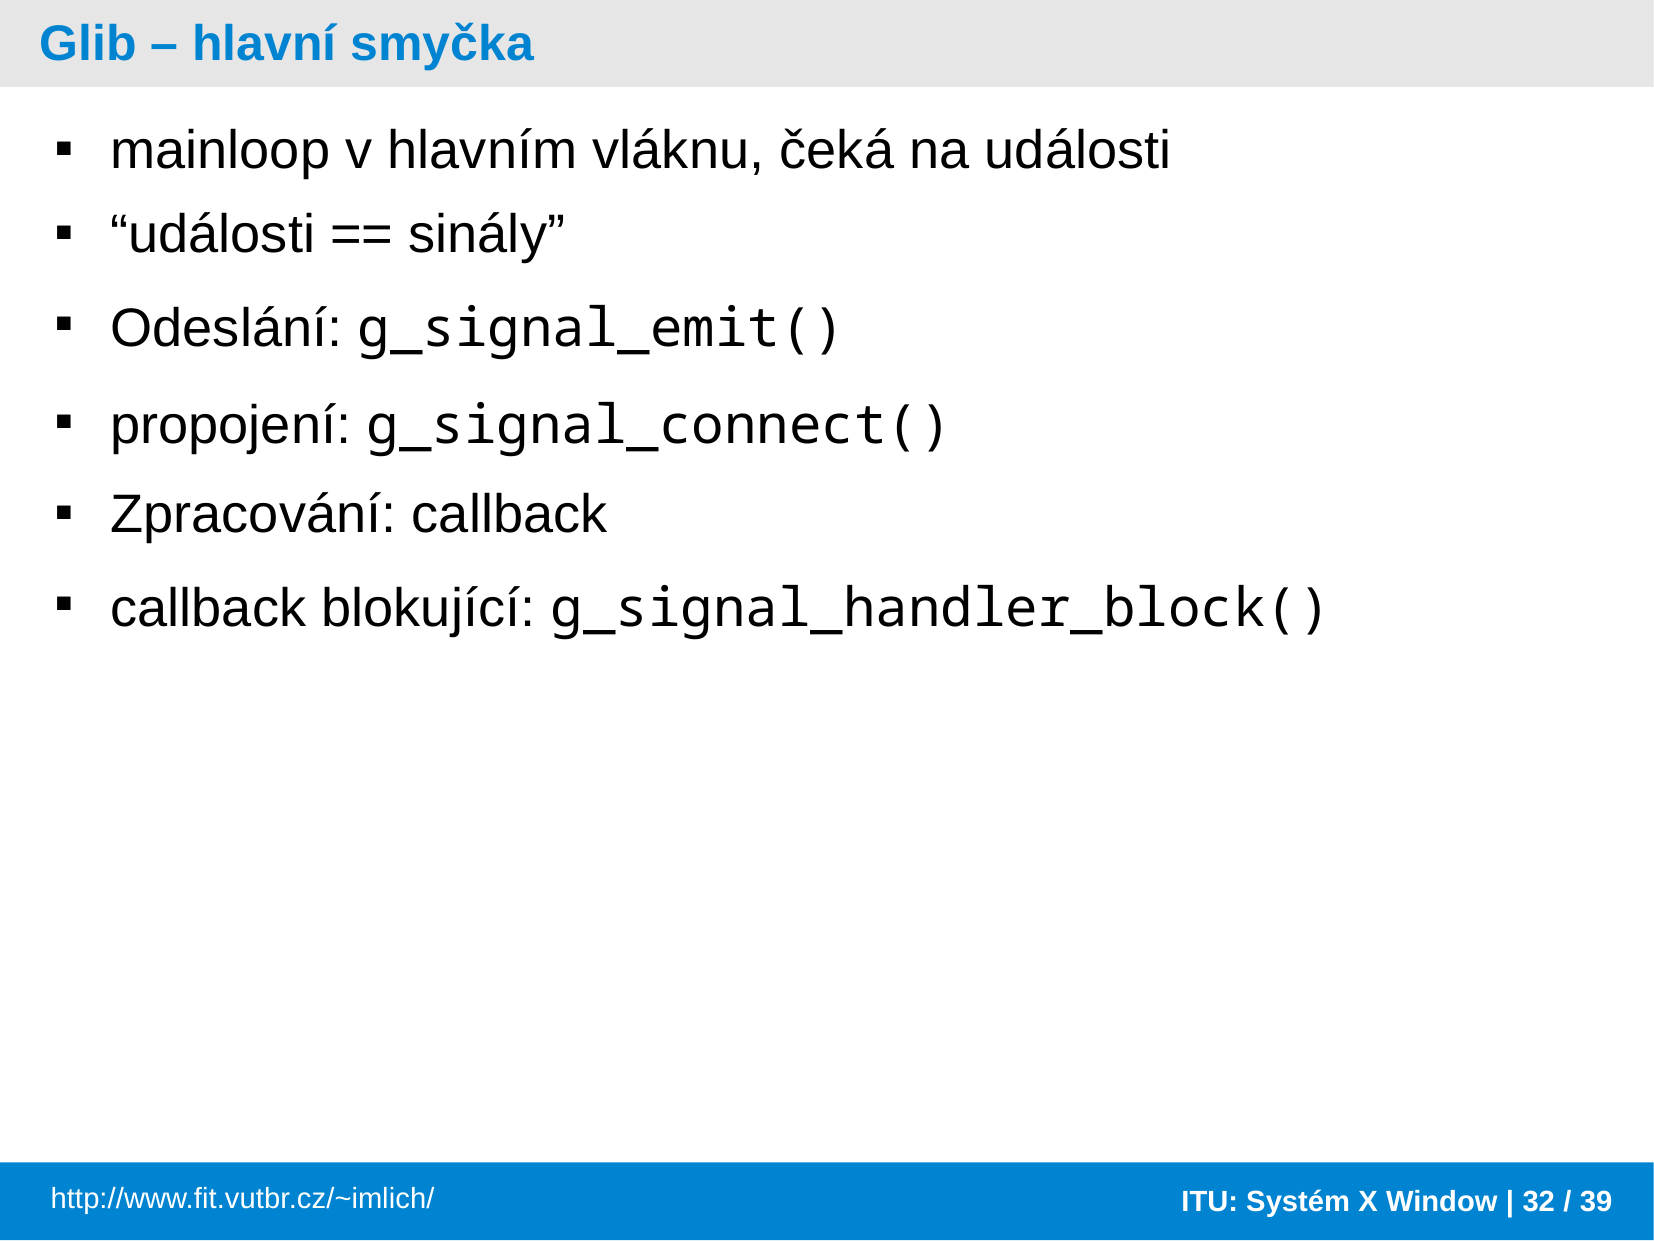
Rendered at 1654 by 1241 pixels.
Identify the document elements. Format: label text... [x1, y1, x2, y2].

list mainloop v hlavním vláknu, čeká na události “události == sinály” Odeslání: g_signal_emit() propojení: g_signal_connect() Zpracování: callback callback blokující: g_signal_handler_block() [39, 119, 1615, 839]
title Glib – hlavní smyčka [39, 5, 1615, 81]
